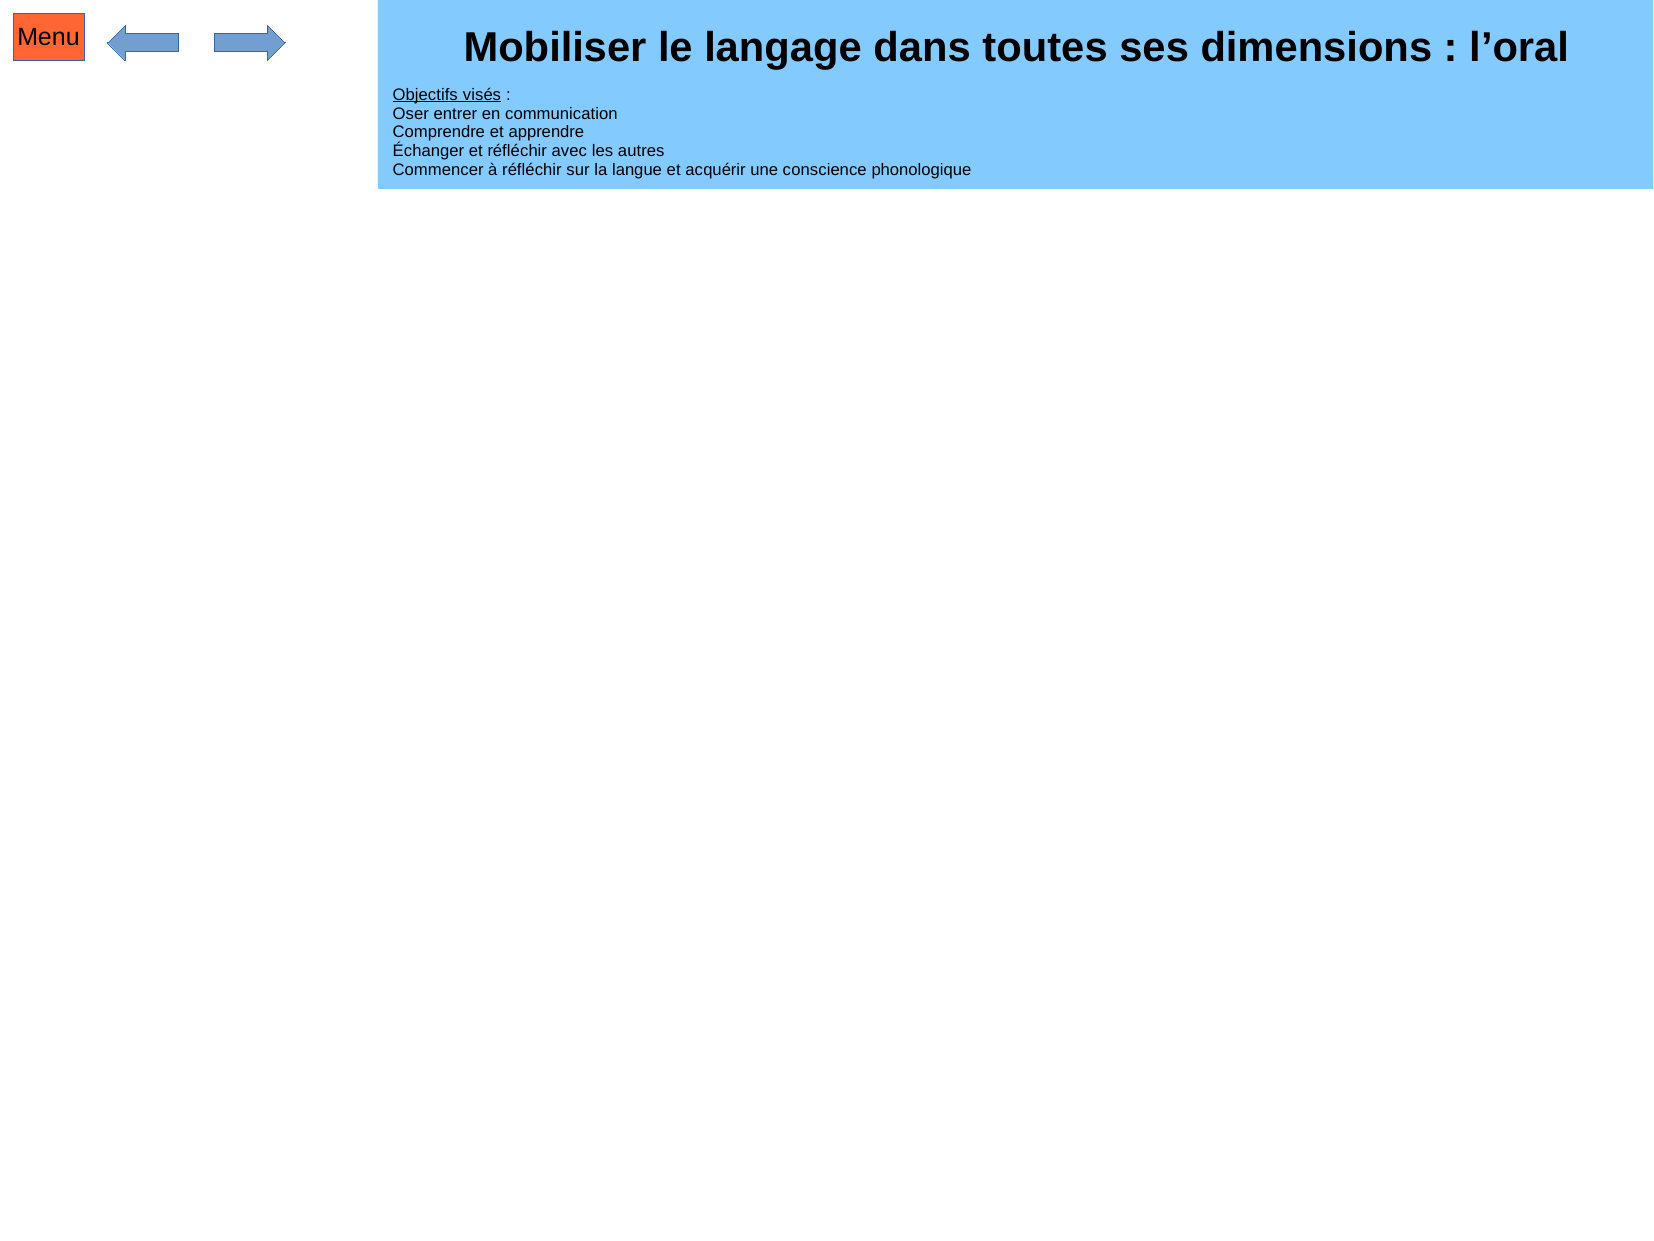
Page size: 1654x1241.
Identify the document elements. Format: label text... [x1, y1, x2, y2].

text_box Objectifs visés : Oser entrer en communication Comprendre et apprendre Échanger et réfléchir avec les autres Commencer à réfléchir sur la langue et acquérir une conscience phonologique [377, 0, 1654, 189]
text_box Menu [13, 13, 85, 61]
text_box [214, 25, 286, 61]
text_box Mobiliser le langage dans toutes ses dimensions : l’oral [448, 16, 1624, 171]
text_box [107, 25, 179, 61]
